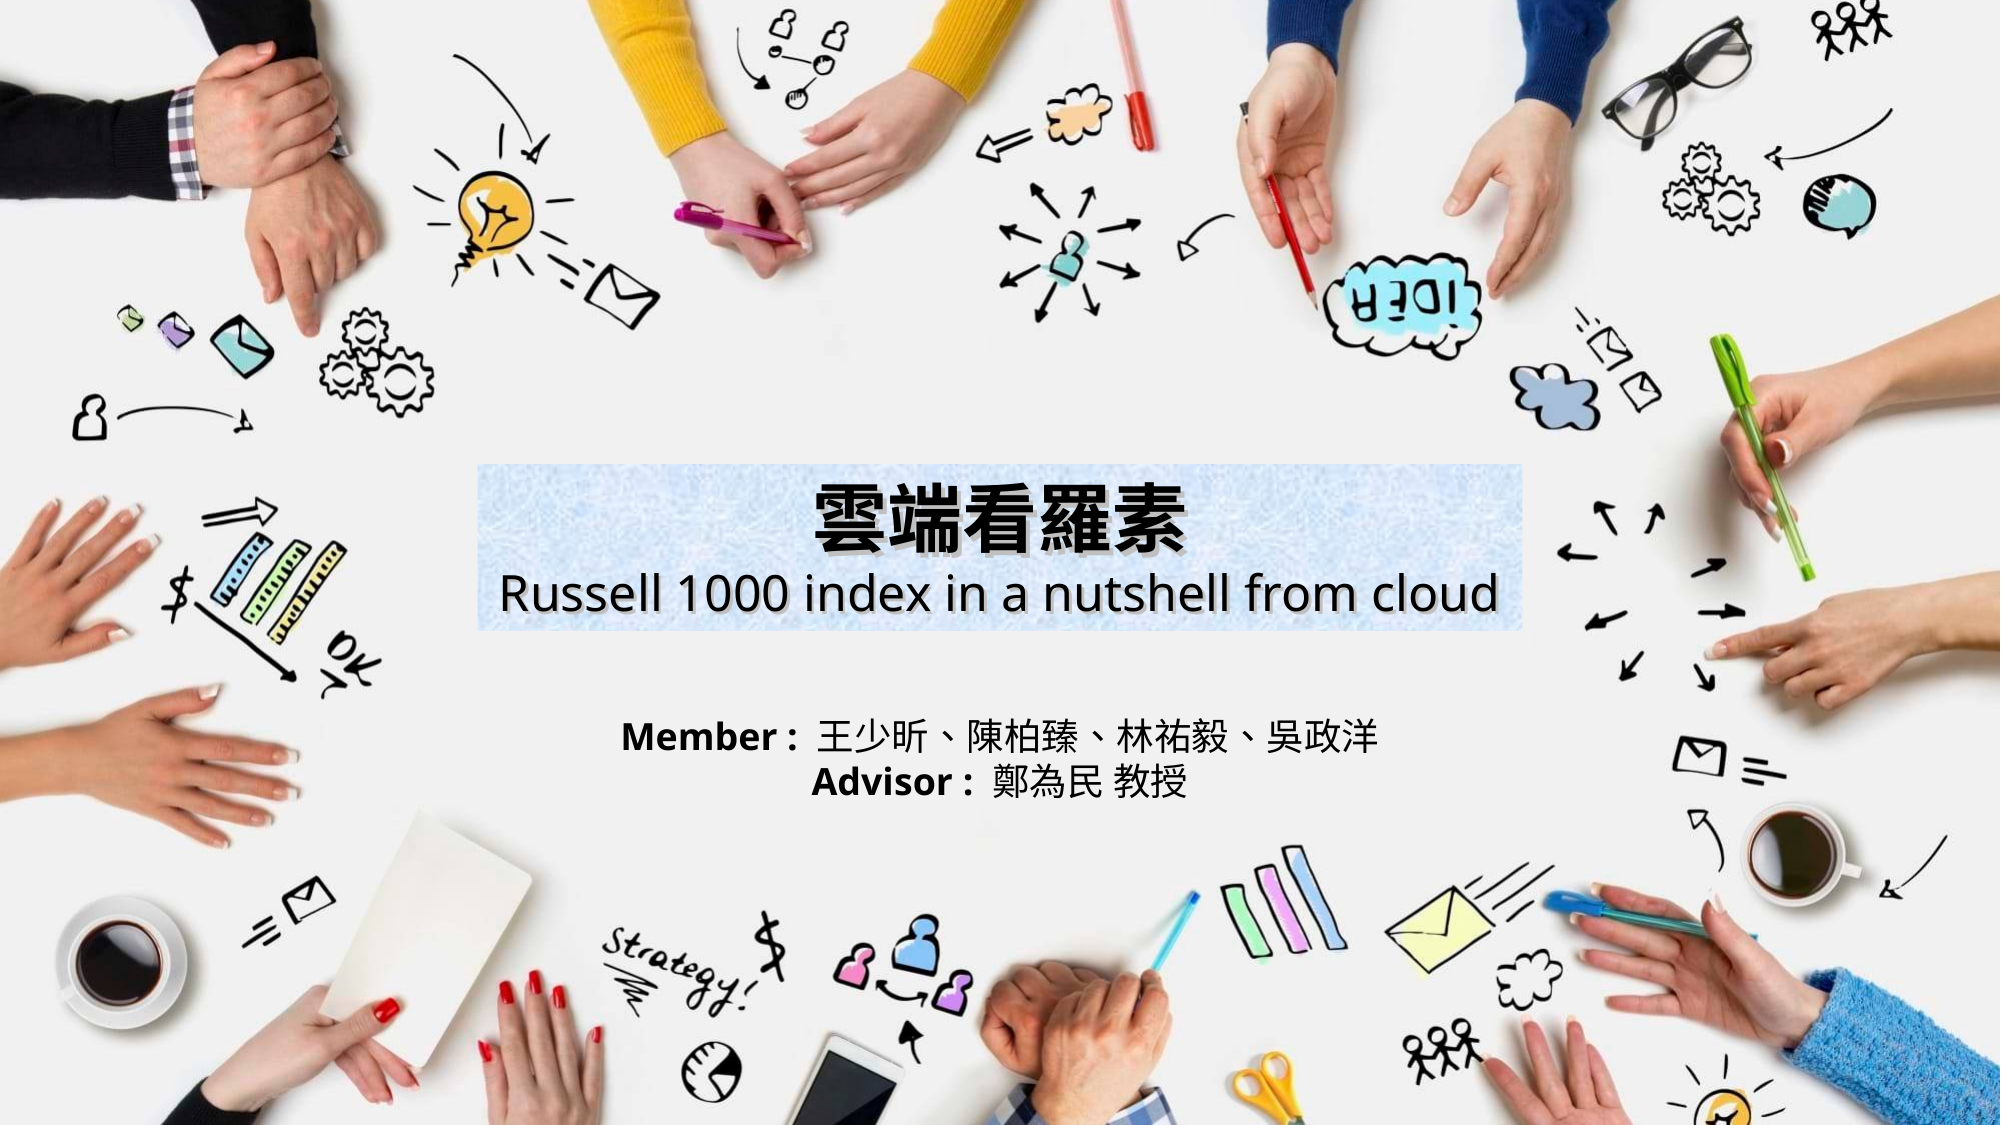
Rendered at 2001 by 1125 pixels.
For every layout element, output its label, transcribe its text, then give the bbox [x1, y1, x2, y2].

text_box Member : 王少昕、陳柏臻、林祐毅、吳政洋 Advisor : 鄭為民 教授 [485, 704, 1515, 815]
text_box 雲端看羅素 Russell 1000 index in a nutshell from cloud [477, 464, 1523, 631]
picture [0, 0, 2000, 1125]
